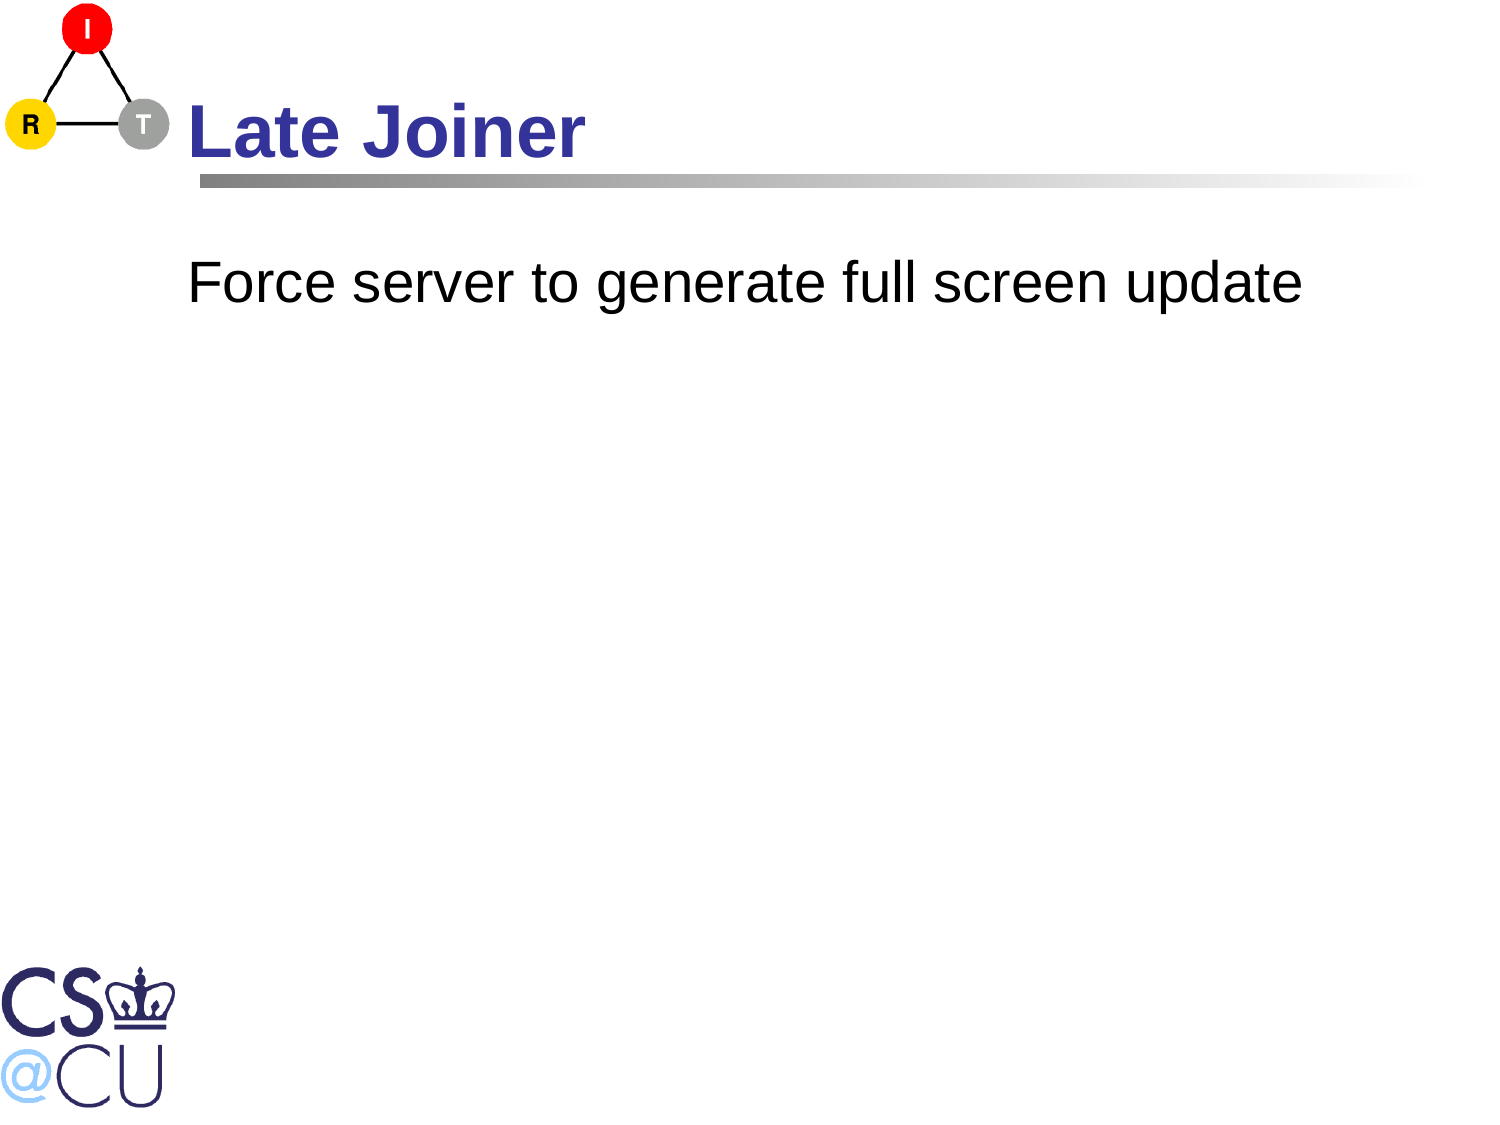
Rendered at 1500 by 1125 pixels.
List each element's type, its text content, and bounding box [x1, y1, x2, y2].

picture [0, 0, 173, 154]
list Force server to generate full screen update [187, 249, 1463, 998]
picture [0, 949, 175, 1125]
title Late Joiner [187, 44, 1463, 218]
